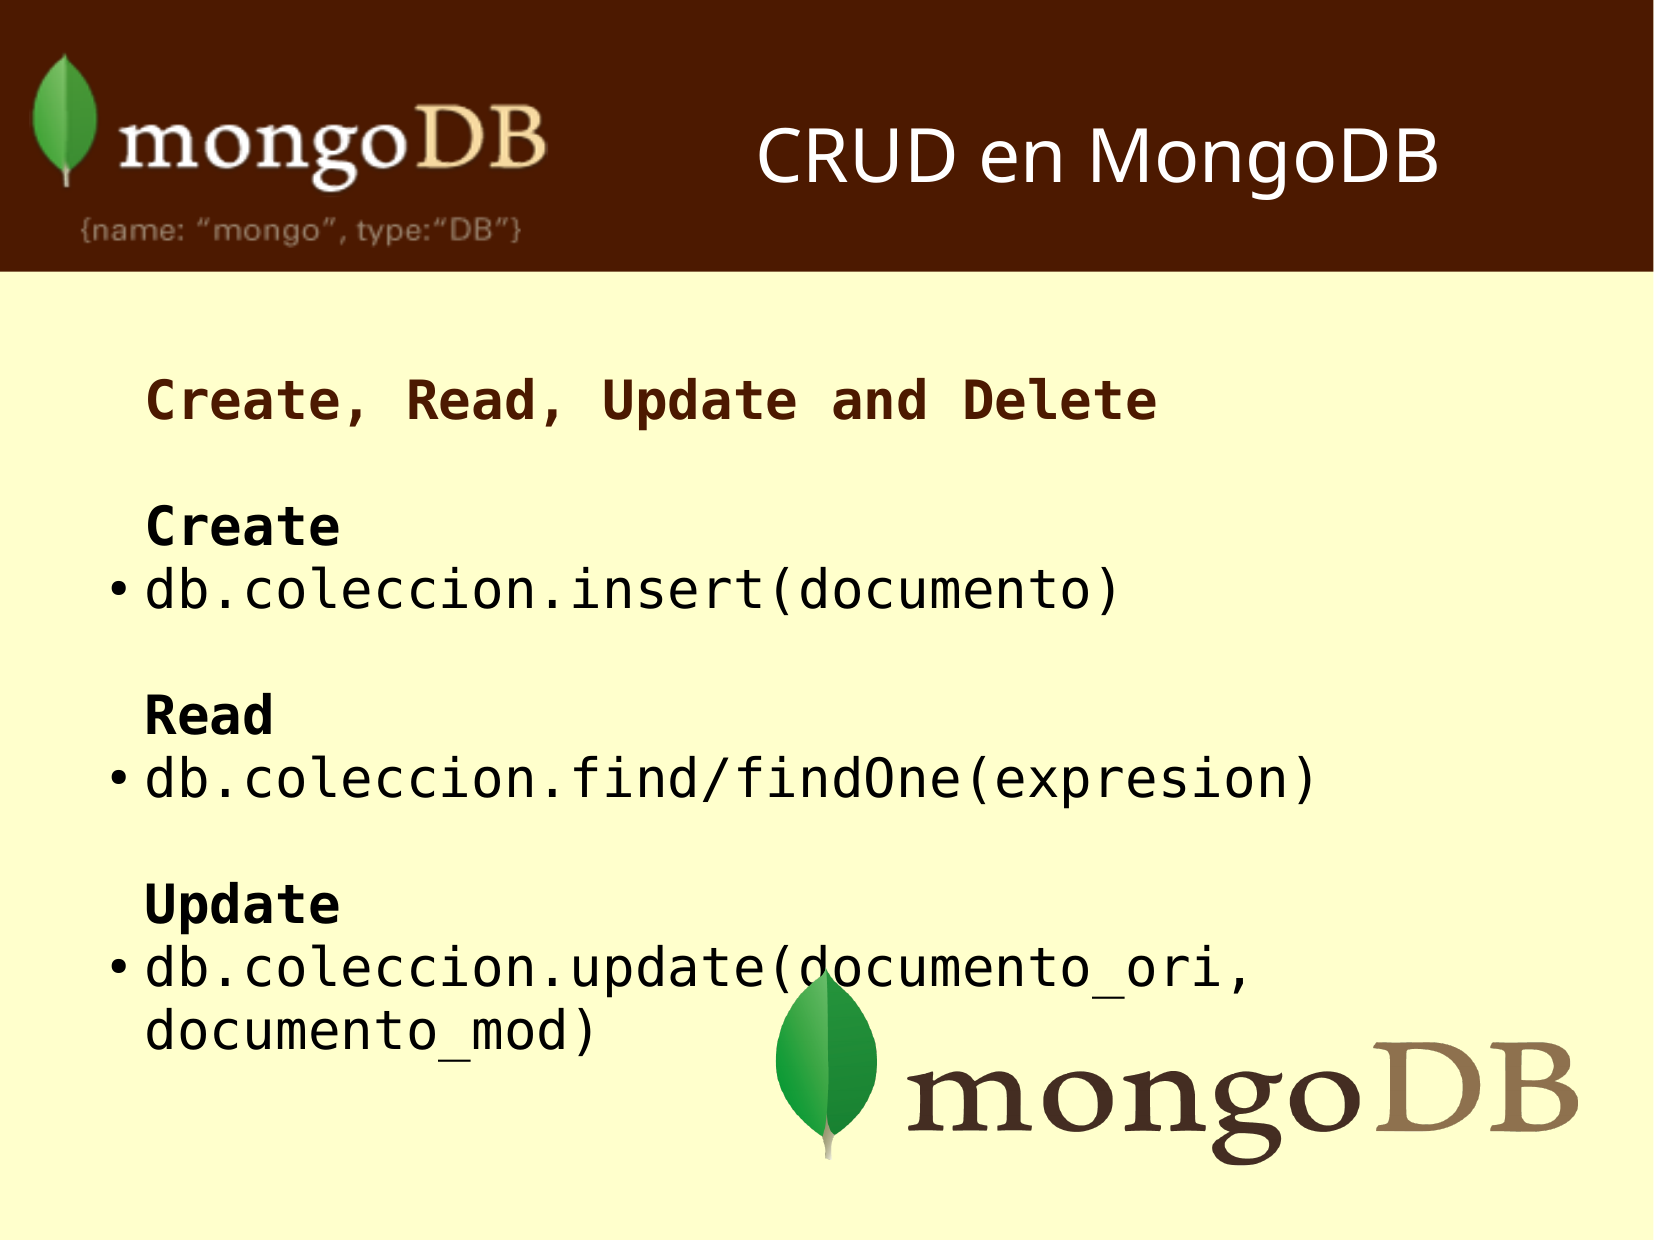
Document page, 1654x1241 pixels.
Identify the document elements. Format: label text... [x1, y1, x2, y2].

text_box [0, 0, 1654, 272]
title CRUD en MongoDB [625, 49, 1571, 257]
text_box Create, Read, Update and Delete Create db.coleccion.insert(documento) Read db.coleccion.find/findOne(expresion) Update db.coleccion.update(documento_ori, documento_mod) [94, 361, 1489, 1070]
picture [23, 47, 558, 255]
picture [744, 944, 1607, 1189]
